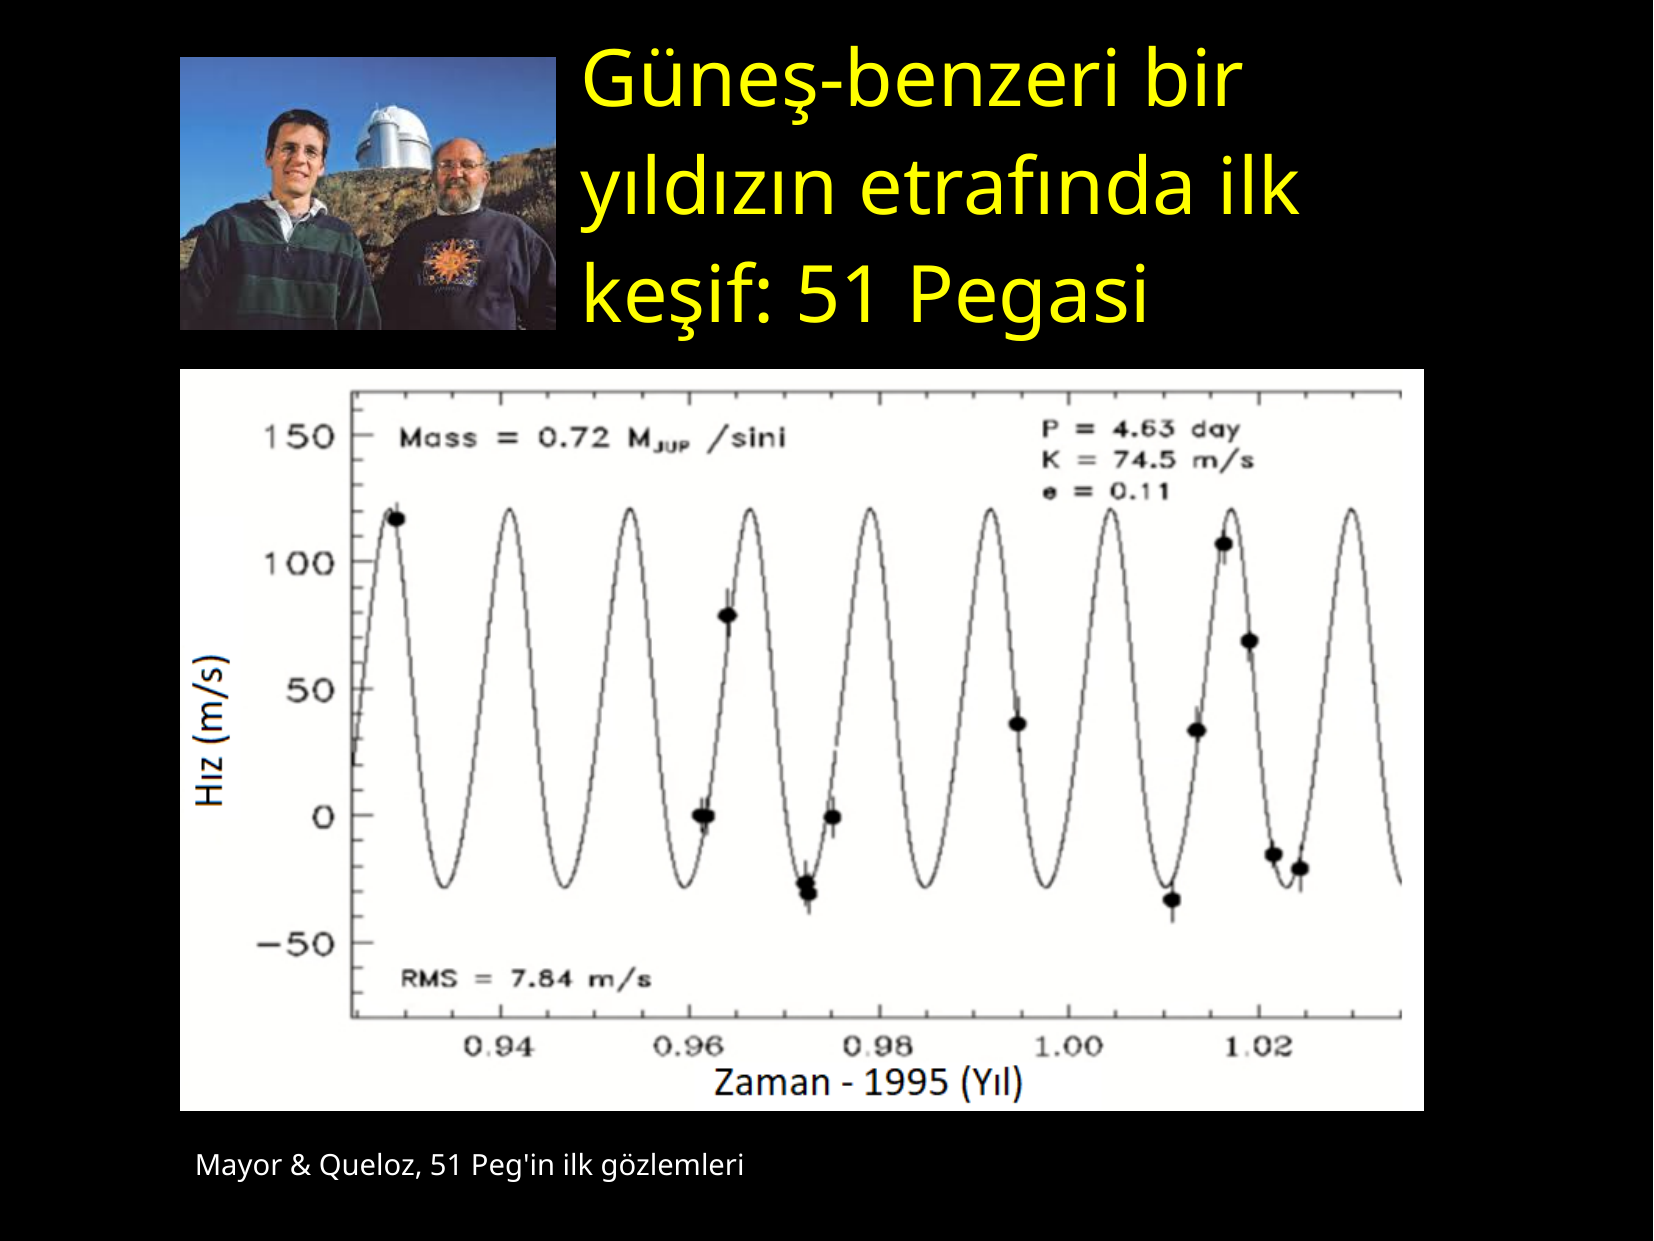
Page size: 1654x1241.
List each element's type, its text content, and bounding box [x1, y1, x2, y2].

picture [180, 57, 556, 331]
picture [180, 369, 1424, 1111]
text_box Mayor & Queloz, 51 Peg'in ilk gözlemleri [180, 1137, 931, 1188]
title Güneş-benzeri bir yıldızın etrafında ilk keşif: 51 Pegasi [580, 39, 1428, 329]
